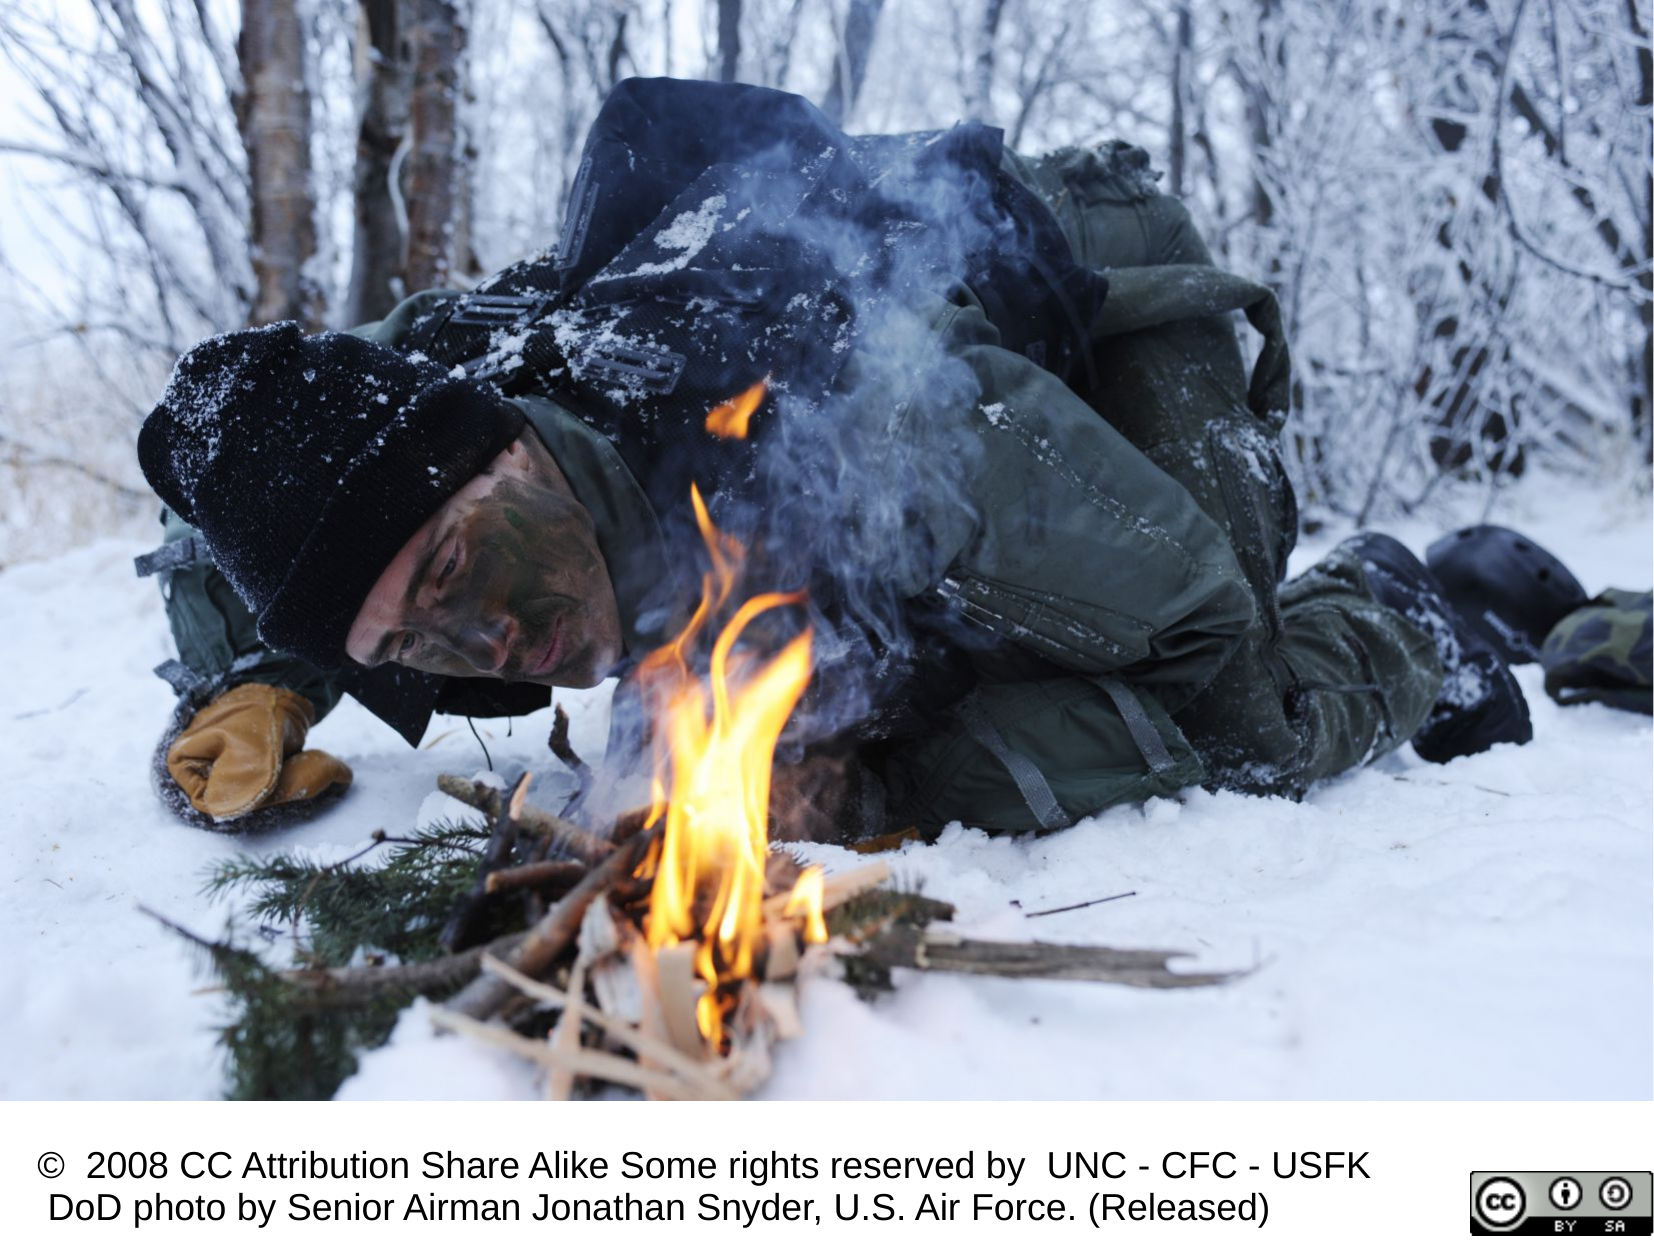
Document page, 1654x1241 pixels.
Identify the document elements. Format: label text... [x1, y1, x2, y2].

picture [1470, 1171, 1654, 1236]
picture [0, 0, 1654, 1101]
text_box © 2008 CC Attribution Share Alike Some rights reserved by UNC - CFC - USFK DoD photo by Senior Airman Jonathan Snyder, U.S. Air Force. (Released) [22, 1136, 1624, 1236]
